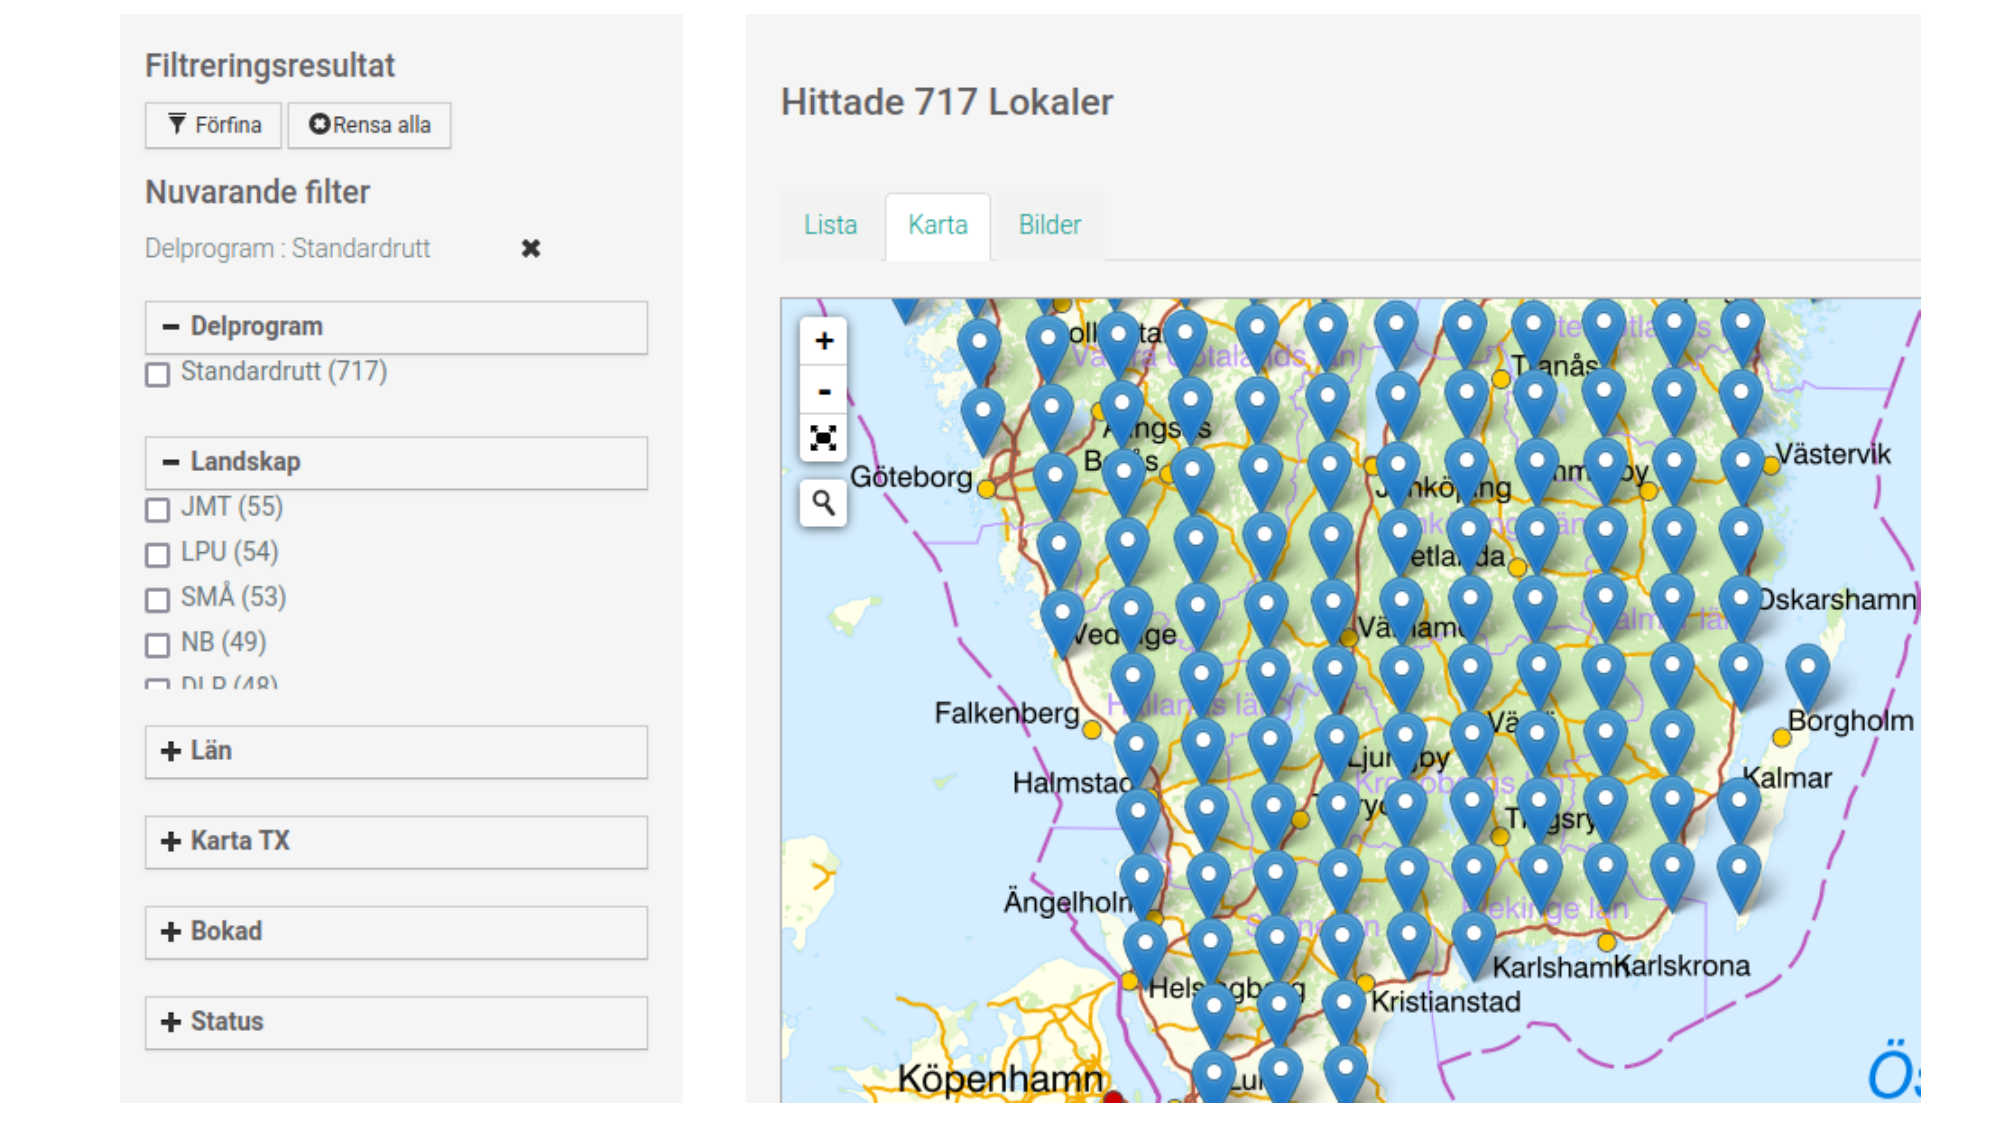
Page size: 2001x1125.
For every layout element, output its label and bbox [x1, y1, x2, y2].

picture [120, 14, 1921, 1103]
